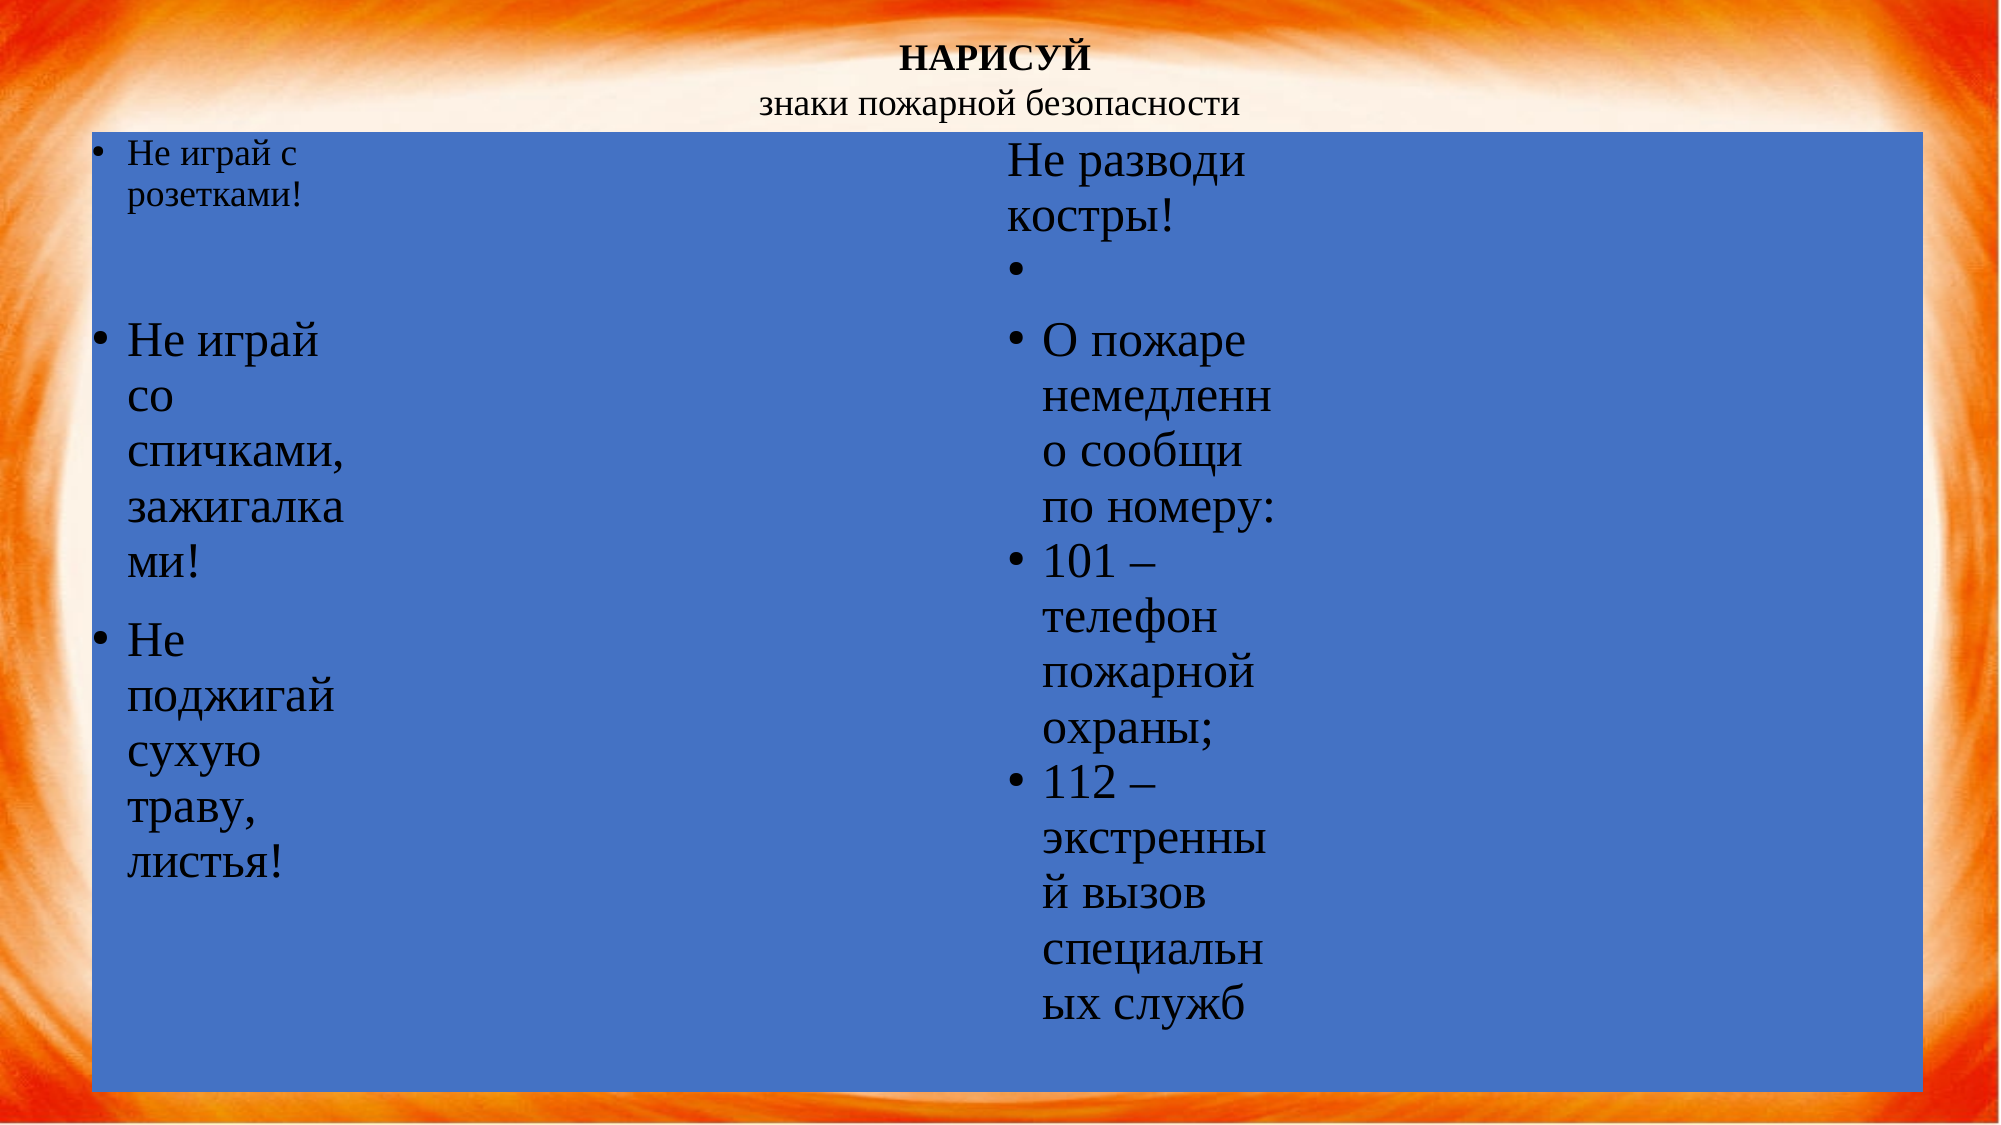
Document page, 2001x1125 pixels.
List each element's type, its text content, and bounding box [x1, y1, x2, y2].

table_header Не разводи костры! [1007, 132, 1280, 312]
table_cell Не играй со спичками, зажигалками! [92, 312, 348, 612]
table_cell [1280, 312, 1923, 1092]
table_header [1280, 132, 1923, 312]
picture [0, 0, 2000, 1125]
table_cell [348, 312, 1007, 612]
text_box НАРИСУЙ знаки пожарной безопасности [91, 25, 1909, 132]
table_header Не играй с розетками! [92, 132, 348, 312]
table_cell [348, 612, 1007, 1092]
table_cell Не поджигай сухую траву, листья! [92, 612, 348, 1092]
table_header [348, 132, 1007, 312]
table_cell О пожаре немедленно сообщи по номеру: 101 – телефон пожарной охраны; 112 – экстренный вызов специальных служб [1007, 312, 1280, 1092]
